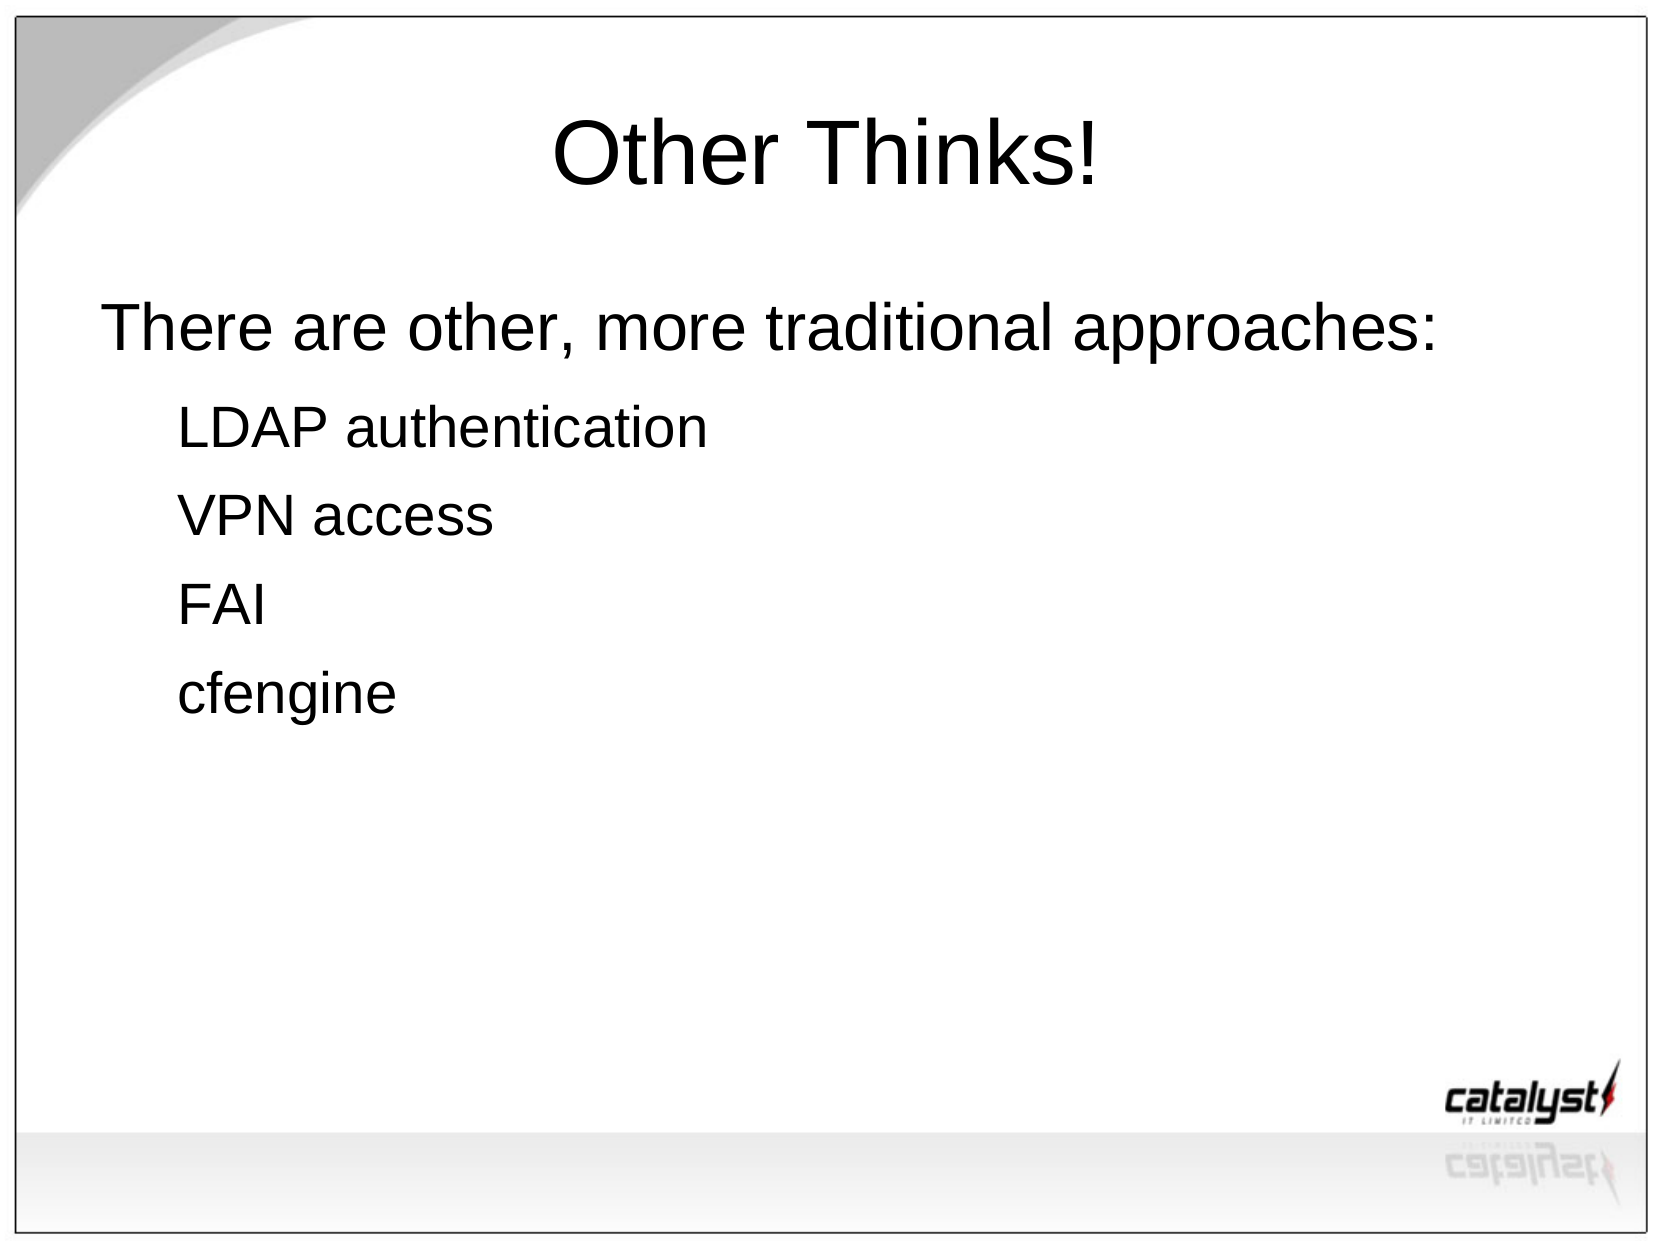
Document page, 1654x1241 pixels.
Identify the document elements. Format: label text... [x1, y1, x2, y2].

picture [4, 5, 1654, 1241]
title Other Thinks! [82, 56, 1571, 250]
list There are other, more traditional approaches: LDAP authentication VPN access FAI cfengine [82, 290, 1571, 1094]
